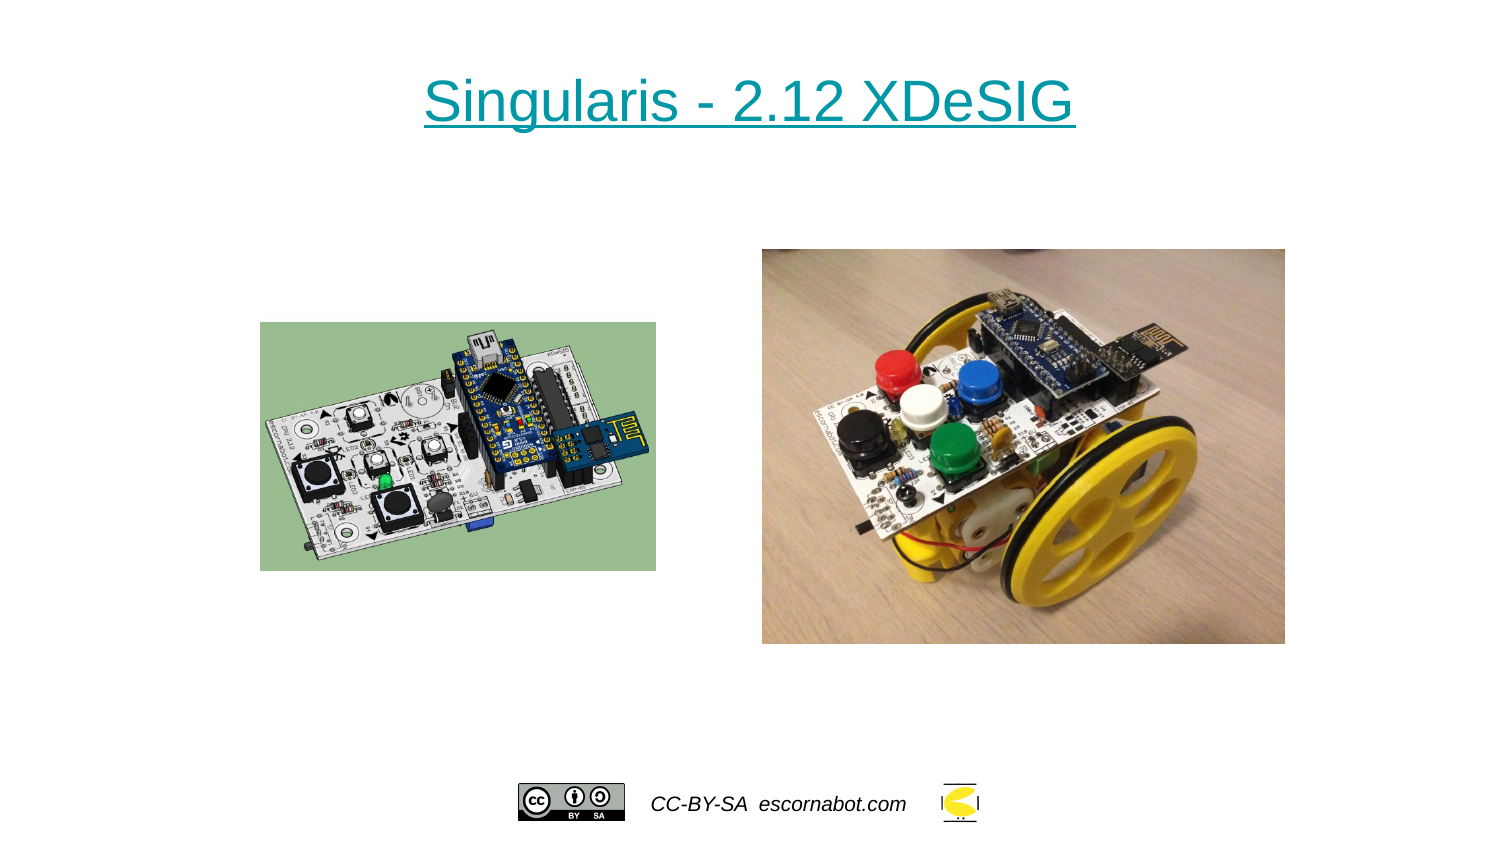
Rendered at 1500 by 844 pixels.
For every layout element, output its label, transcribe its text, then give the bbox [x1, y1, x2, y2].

title Singularis - 2.12 XDeSIG [51, 48, 1449, 142]
picture [260, 249, 656, 645]
picture [518, 783, 625, 821]
picture [938, 781, 982, 824]
text_box CC-BY-SA escornabot.com [635, 775, 936, 830]
picture [762, 249, 1285, 645]
